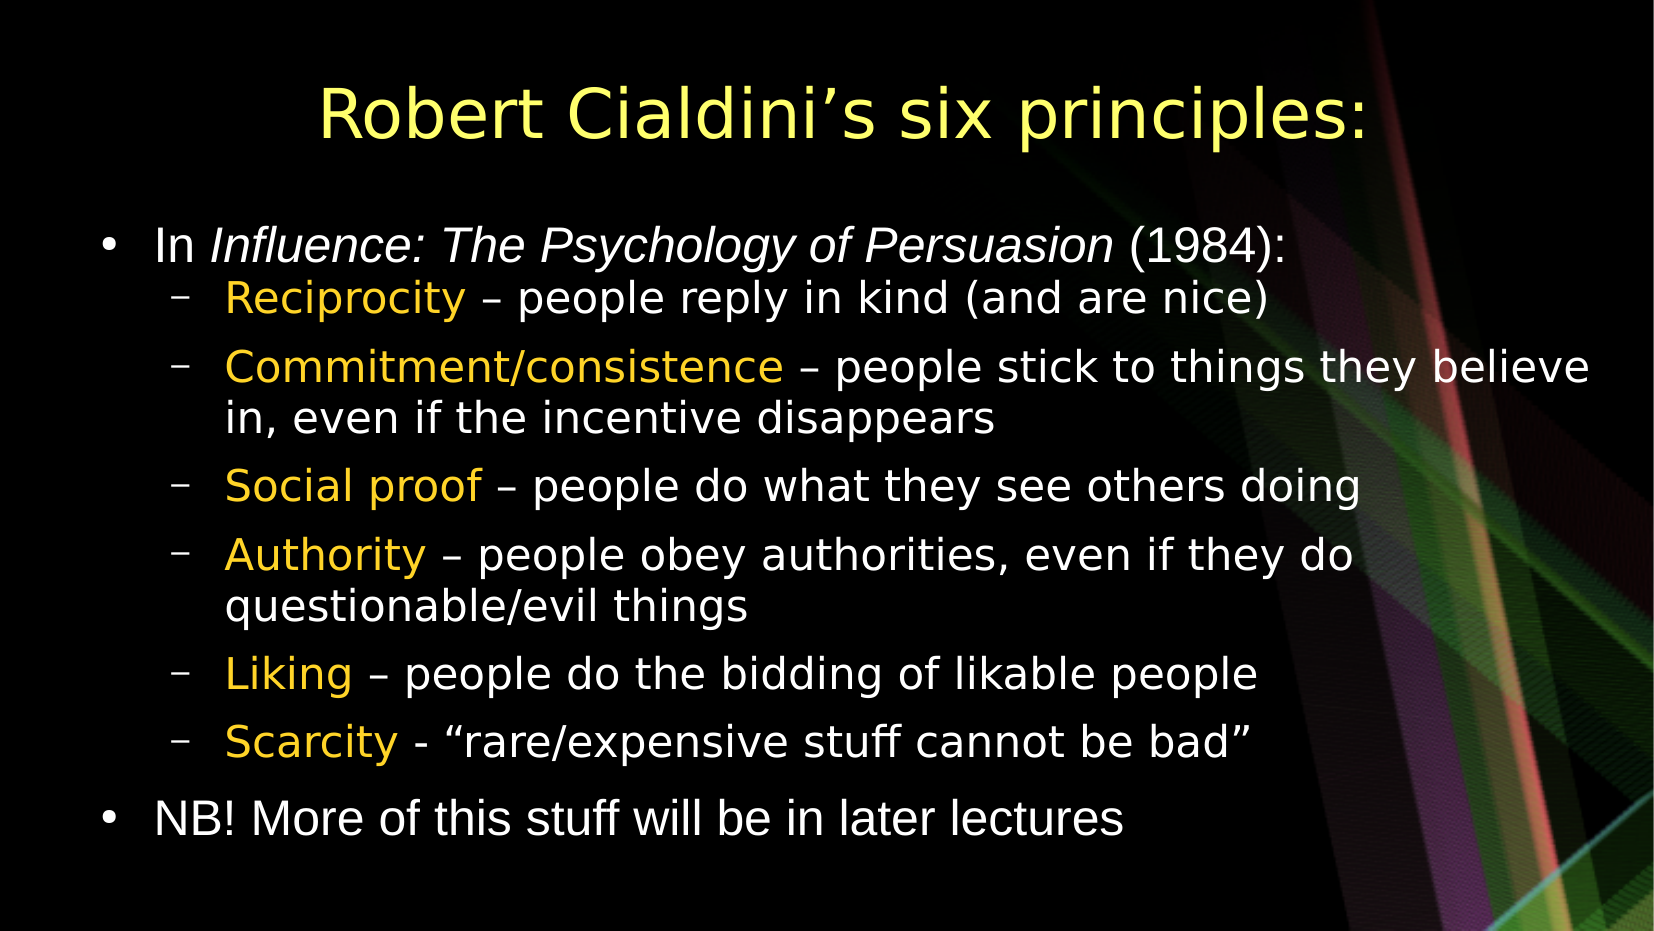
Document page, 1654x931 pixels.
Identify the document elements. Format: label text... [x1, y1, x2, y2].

picture [0, 0, 1654, 931]
title Robert Cialdini’s six principles: [82, 37, 1607, 193]
list In Influence: The Psychology of Persuasion (1984): Reciprocity – people reply in kind (and are nice) Commitment/consistence – people stick to things they believe in, even if the incentive disappears Social proof – people do what they see others doing Authority – people obey authorities, even if they do questionable/evil things Liking – people do the bidding of likable people Scarcity - “rare/expensive stuff cannot be bad” NB! More of this stuff will be in later lectures [82, 217, 1607, 898]
